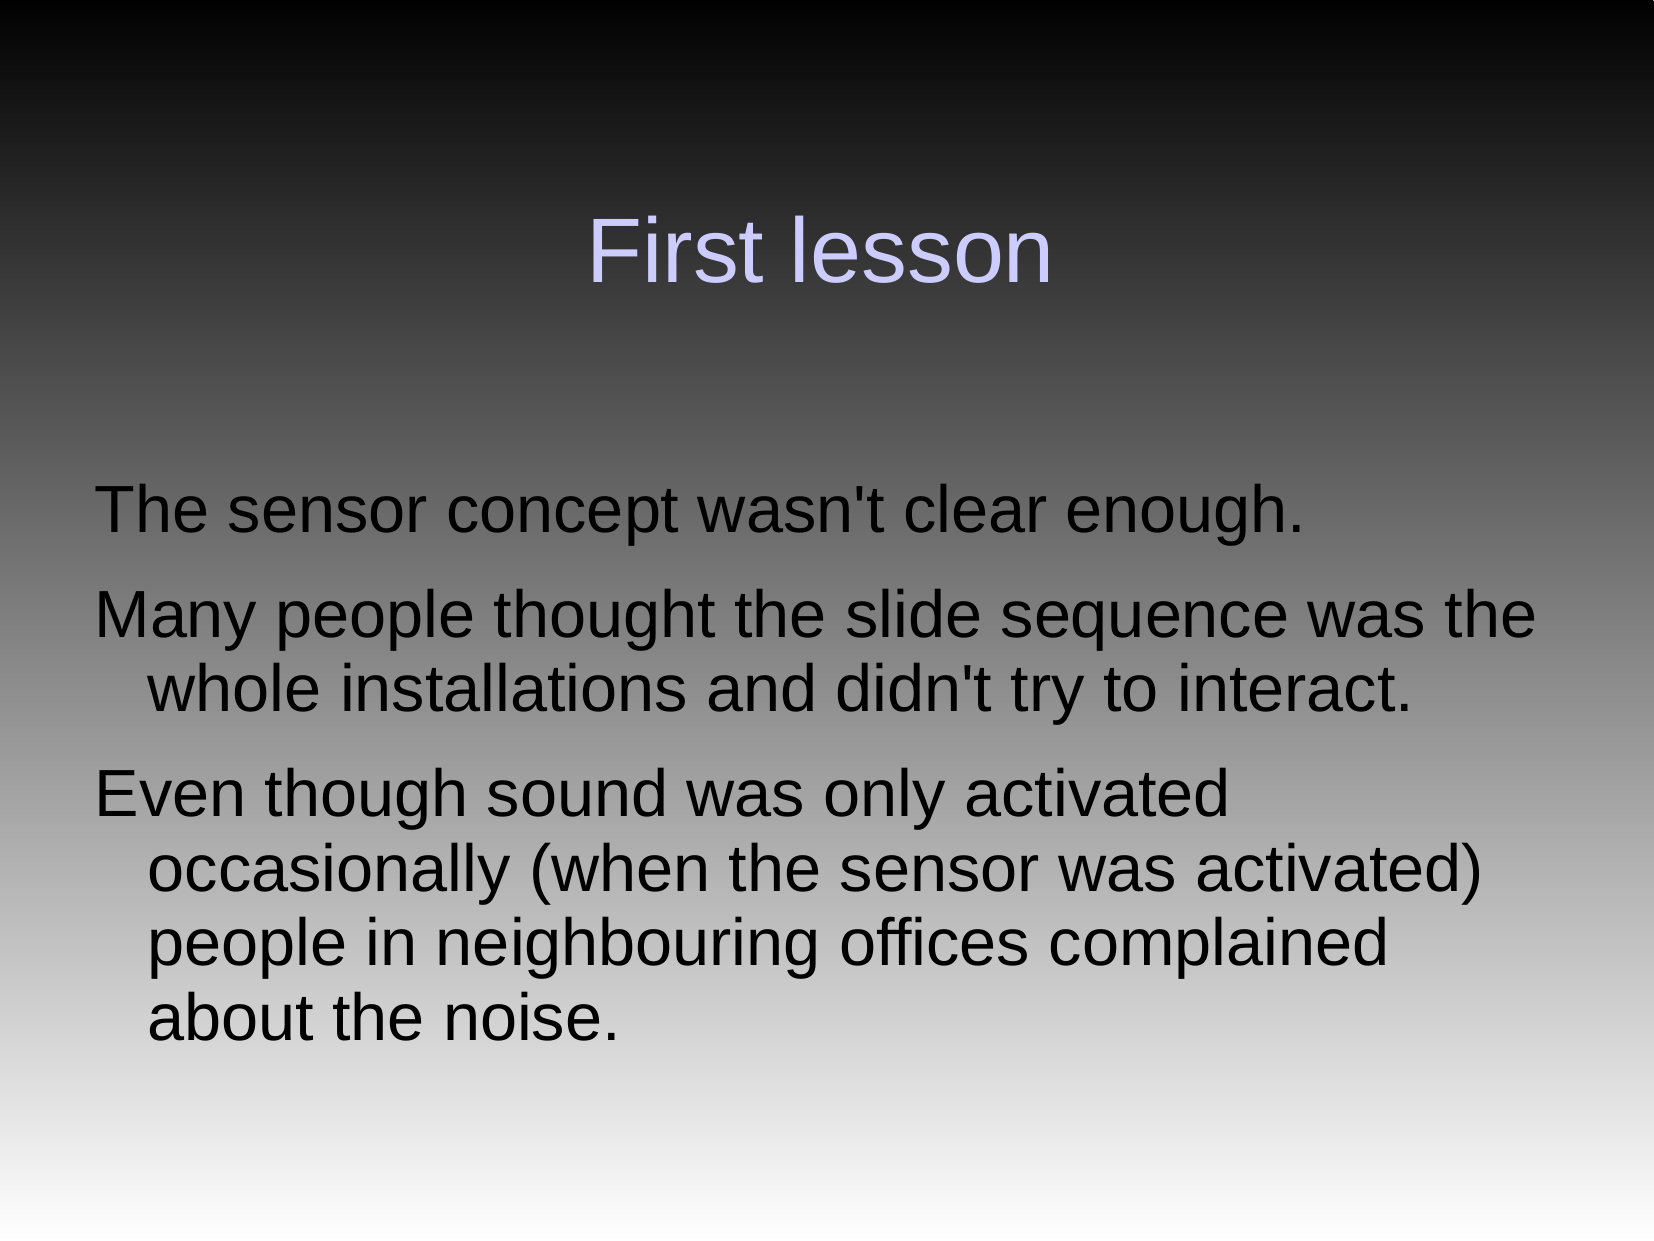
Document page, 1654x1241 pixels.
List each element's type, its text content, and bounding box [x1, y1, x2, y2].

list The sensor concept wasn't clear enough. Many people thought the slide sequence was the whole installations and didn't try to interact. Even though sound was only activated occasionally (when the sensor was activated) people in neighbouring offices complained about the noise. [76, 472, 1565, 1182]
title First lesson [76, 147, 1565, 355]
